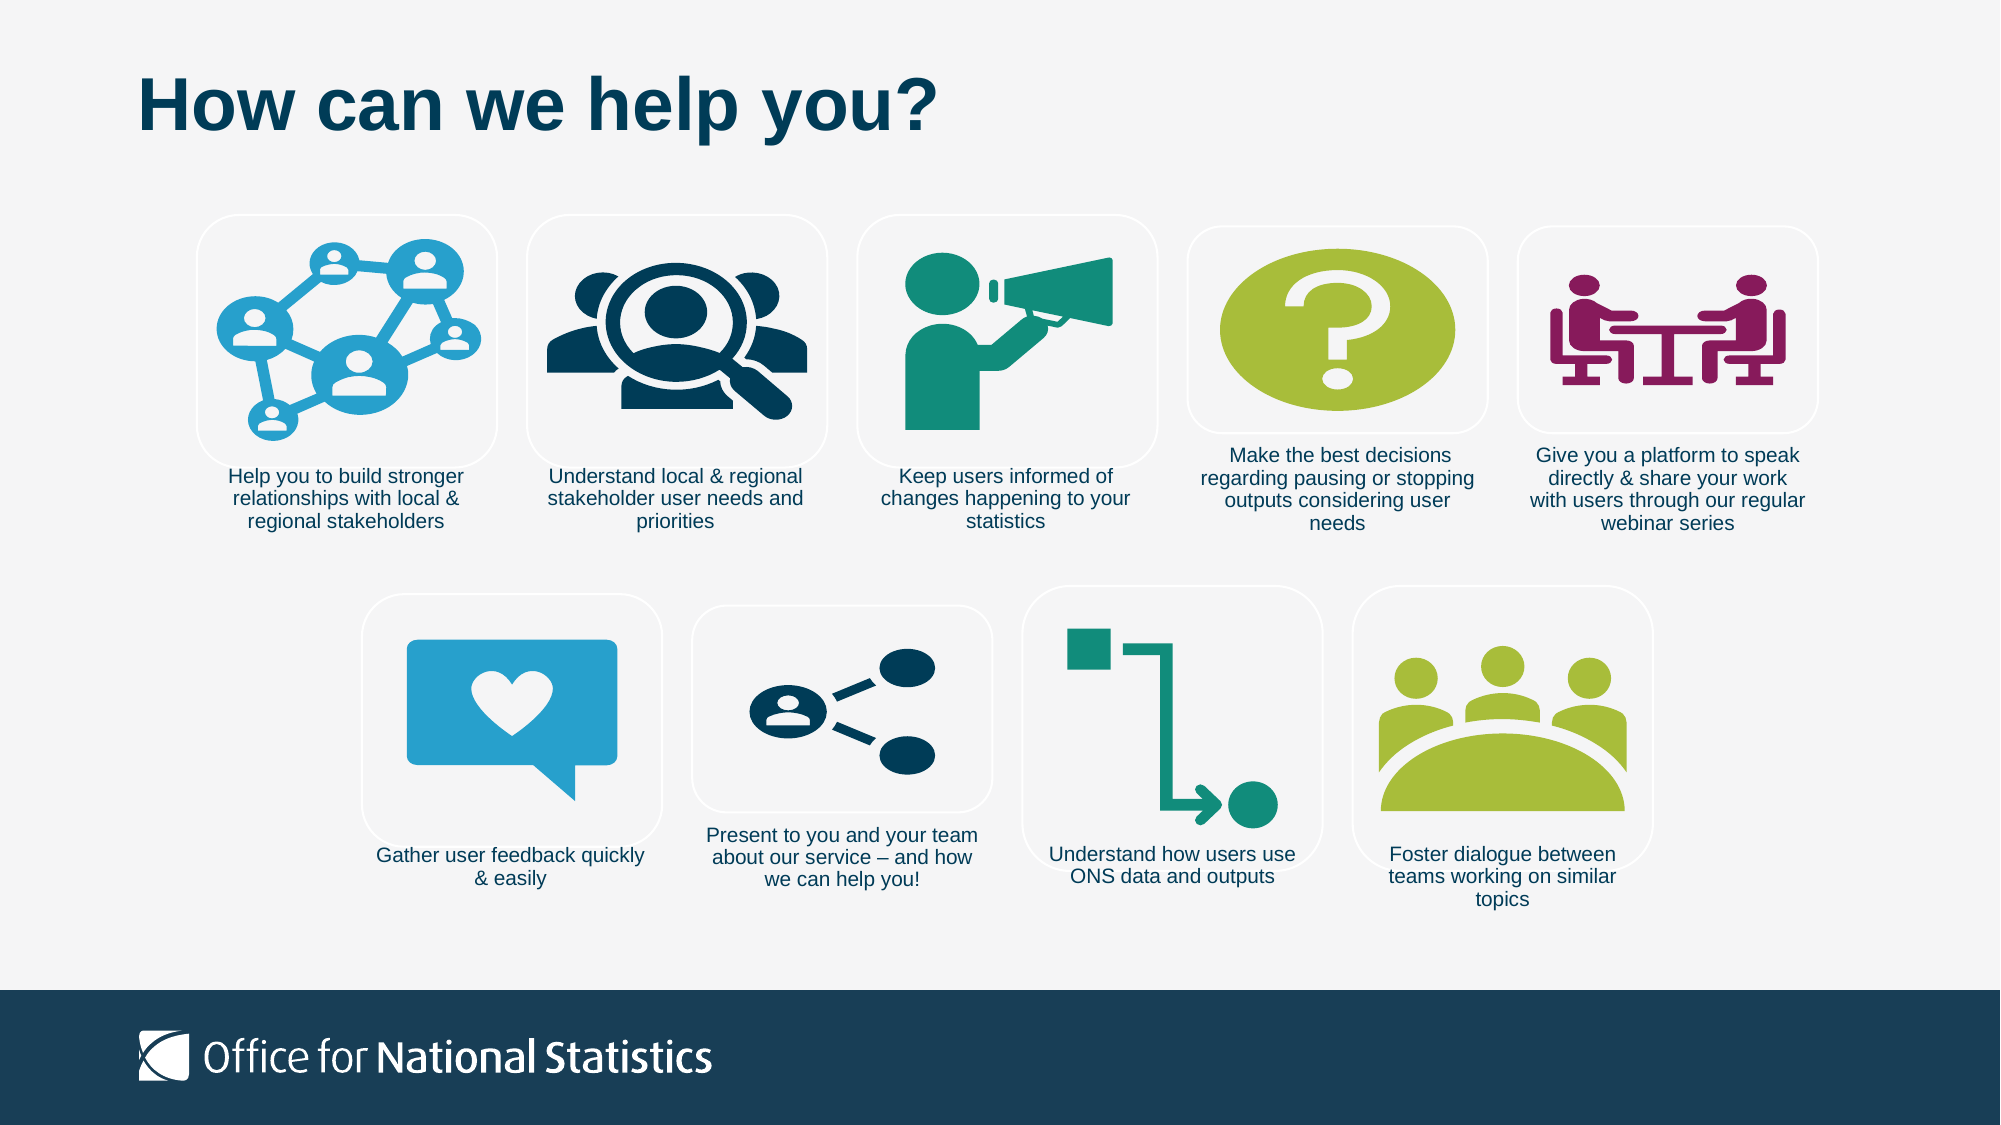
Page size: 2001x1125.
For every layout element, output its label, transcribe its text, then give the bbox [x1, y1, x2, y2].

text_box Gather user feedback quickly & easily [360, 832, 661, 945]
text_box [196, 214, 498, 453]
text_box [1352, 586, 1653, 831]
text_box [527, 214, 828, 453]
text_box Understand how users use ONS data and outputs [1022, 831, 1323, 944]
text_box [1022, 586, 1323, 831]
text_box Present to you and your team about our service – and how we can help you! [692, 812, 993, 924]
text_box Understand local & regional stakeholder user needs and priorities [525, 453, 826, 566]
text_box Foster dialogue between teams working on similar topics [1352, 831, 1653, 944]
text_box Give you a platform to speak directly & share your work with users through our regular webinar series [1517, 433, 1819, 545]
text_box [1517, 226, 1819, 433]
text_box Keep users informed of changes happening to your statistics [855, 453, 1157, 566]
text_box [1187, 226, 1488, 433]
title How can we help you? [137, 62, 1863, 149]
text_box Make the best decisions regarding pausing or stopping outputs considering user needs [1187, 433, 1488, 545]
text_box [692, 605, 993, 812]
text_box [857, 214, 1158, 453]
text_box [361, 594, 663, 832]
text_box Help you to build stronger relationships with local & regional stakeholders [196, 453, 497, 566]
